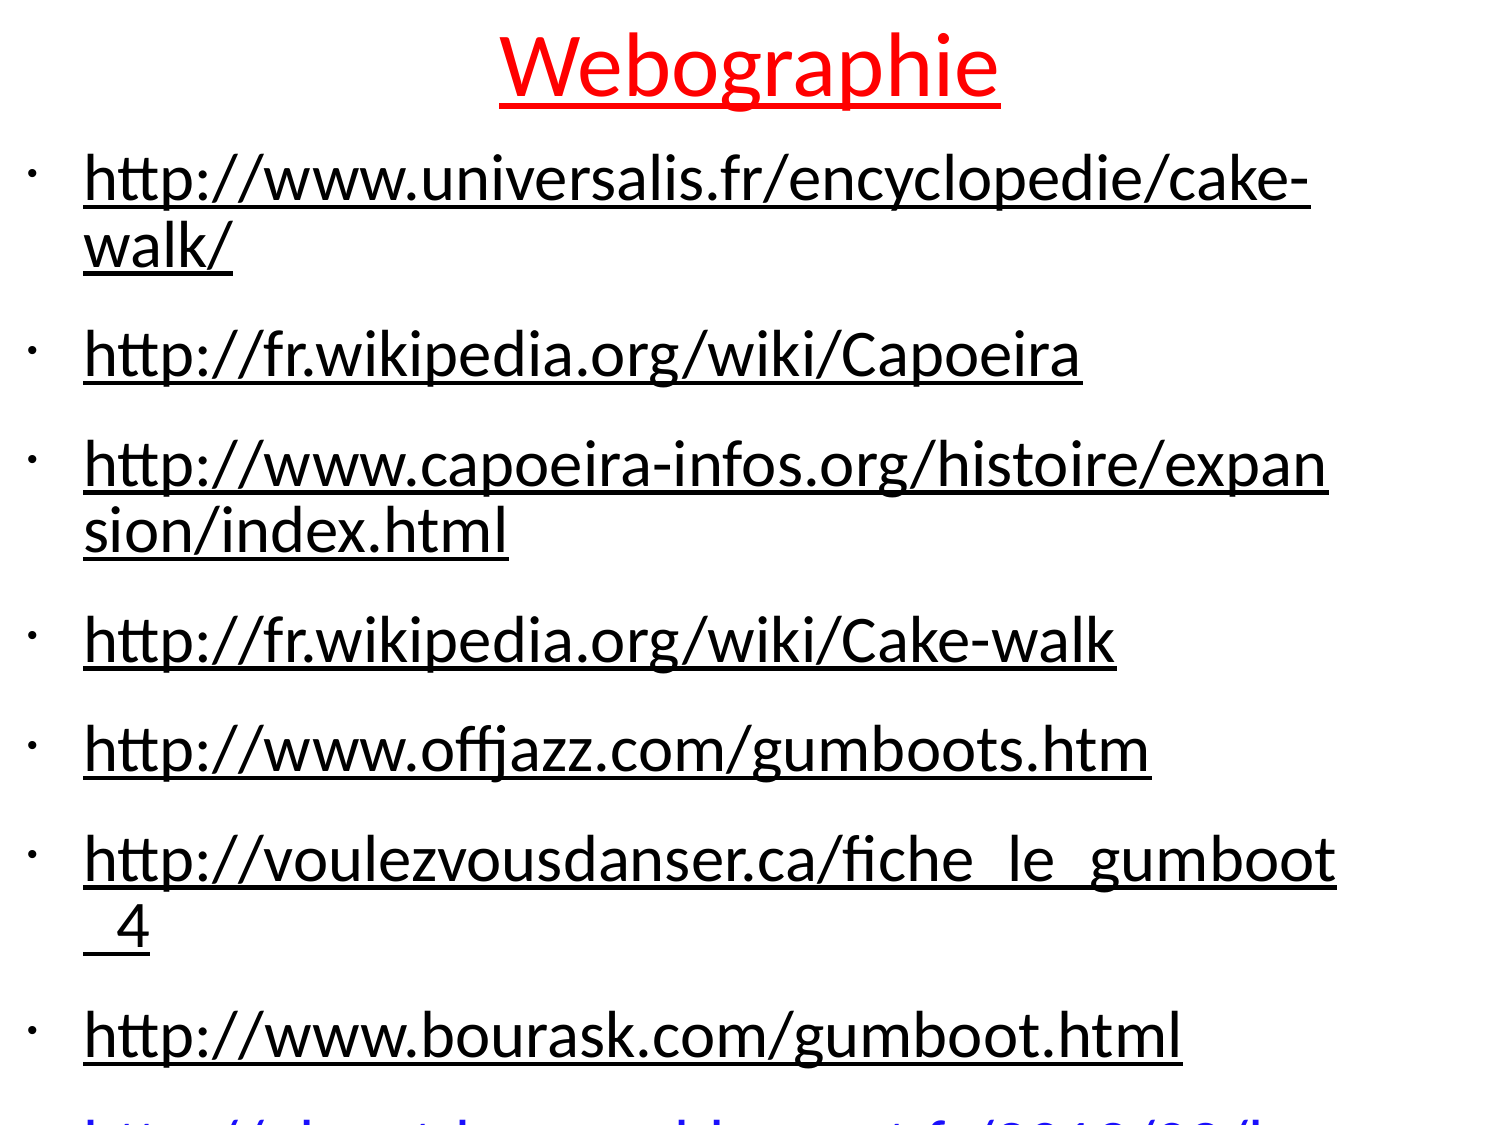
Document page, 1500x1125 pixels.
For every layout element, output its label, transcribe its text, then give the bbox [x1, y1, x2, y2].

title Webographie [75, 0, 1425, 186]
list http://www.universalis.fr/encyclopedie/cake-walk/ http://fr.wikipedia.org/wiki/Capoeira http://www.capoeira-infos.org/histoire/expansion/index.html http://fr.wikipedia.org/wiki/Cake-walk http://www.offjazz.com/gumboots.htm http://voulezvousdanser.ca/fiche_le_gumboot_4 http://www.bourask.com/gumboot.html http://planetdoowop.blogspot.fr/2013/02/le-cake-walk.html [12, 126, 1363, 1125]
